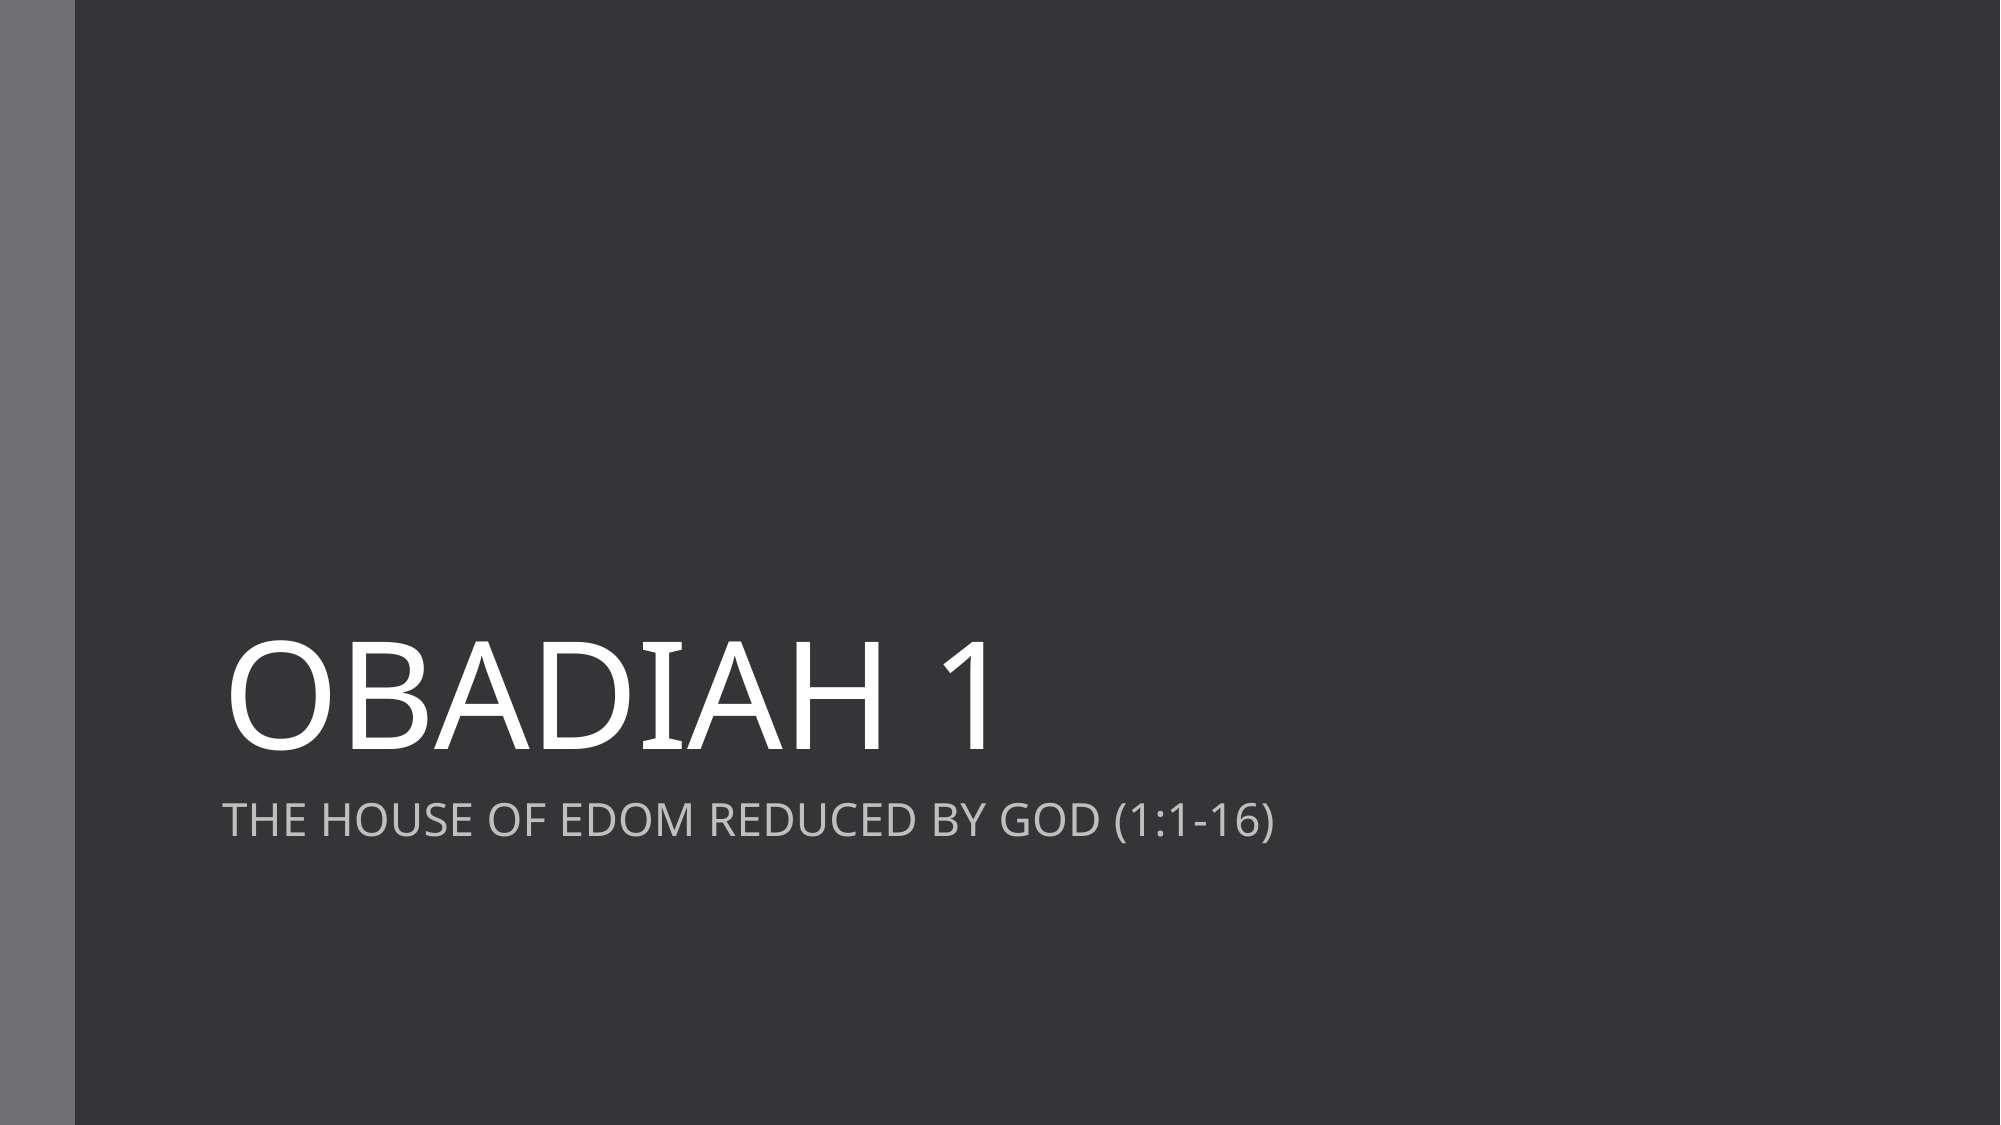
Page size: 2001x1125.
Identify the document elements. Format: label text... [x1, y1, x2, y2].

title OBADIAH 1 [206, 124, 1752, 787]
subtitle THE HOUSE OF EDOM REDUCED BY GOD (1:1-16) [206, 787, 1752, 1066]
